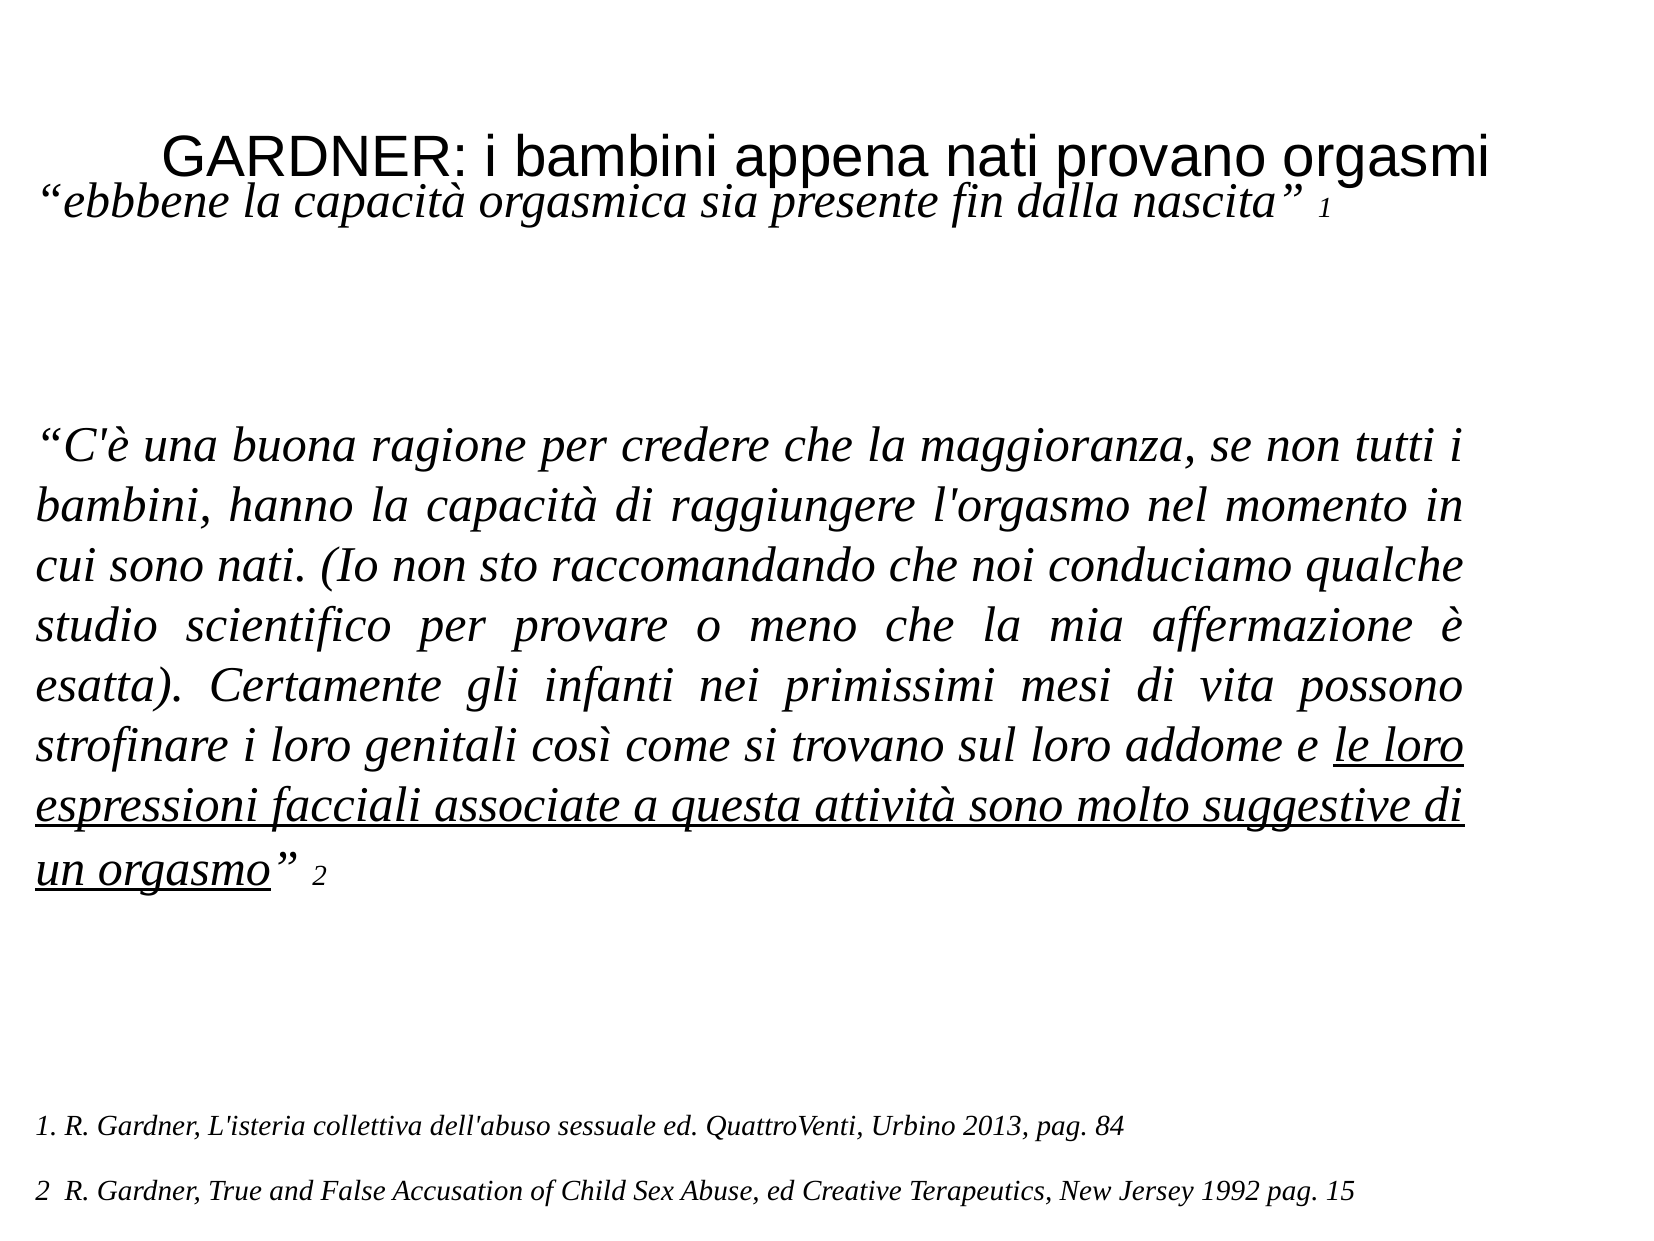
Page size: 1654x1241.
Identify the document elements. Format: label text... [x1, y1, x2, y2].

subtitle “ebbbene la capacità orgasmica sia presente fin dalla nascita” 1 “C'è una buona ragione per credere che la maggioranza, se non tutti i bambini, hanno la capacità di raggiungere l'orgasmo nel momento in cui sono nati. (Io non sto raccomandando che noi conduciamo qualche studio scientifico per provare o meno che la mia affermazione è esatta). Certamente gli infanti nei primissimi mesi di vita possono strofinare i loro genitali così come si trovano sul loro addome e le loro espressioni facciali associate a questa attività sono molto suggestive di un orgasmo” 2 1. R. Gardner, L'isteria collettiva dell'abuso sessuale ed. QuattroVenti, Urbino 2013, pag. 84 2 R. Gardner, True and False Accusation of Child Sex Abuse, ed Creative Terapeutics, New Jersey 1992 pag. 15 [35, 0, 1465, 1241]
title GARDNER: i bambini appena nati provano orgasmi [1465, 49, 1571, 257]
